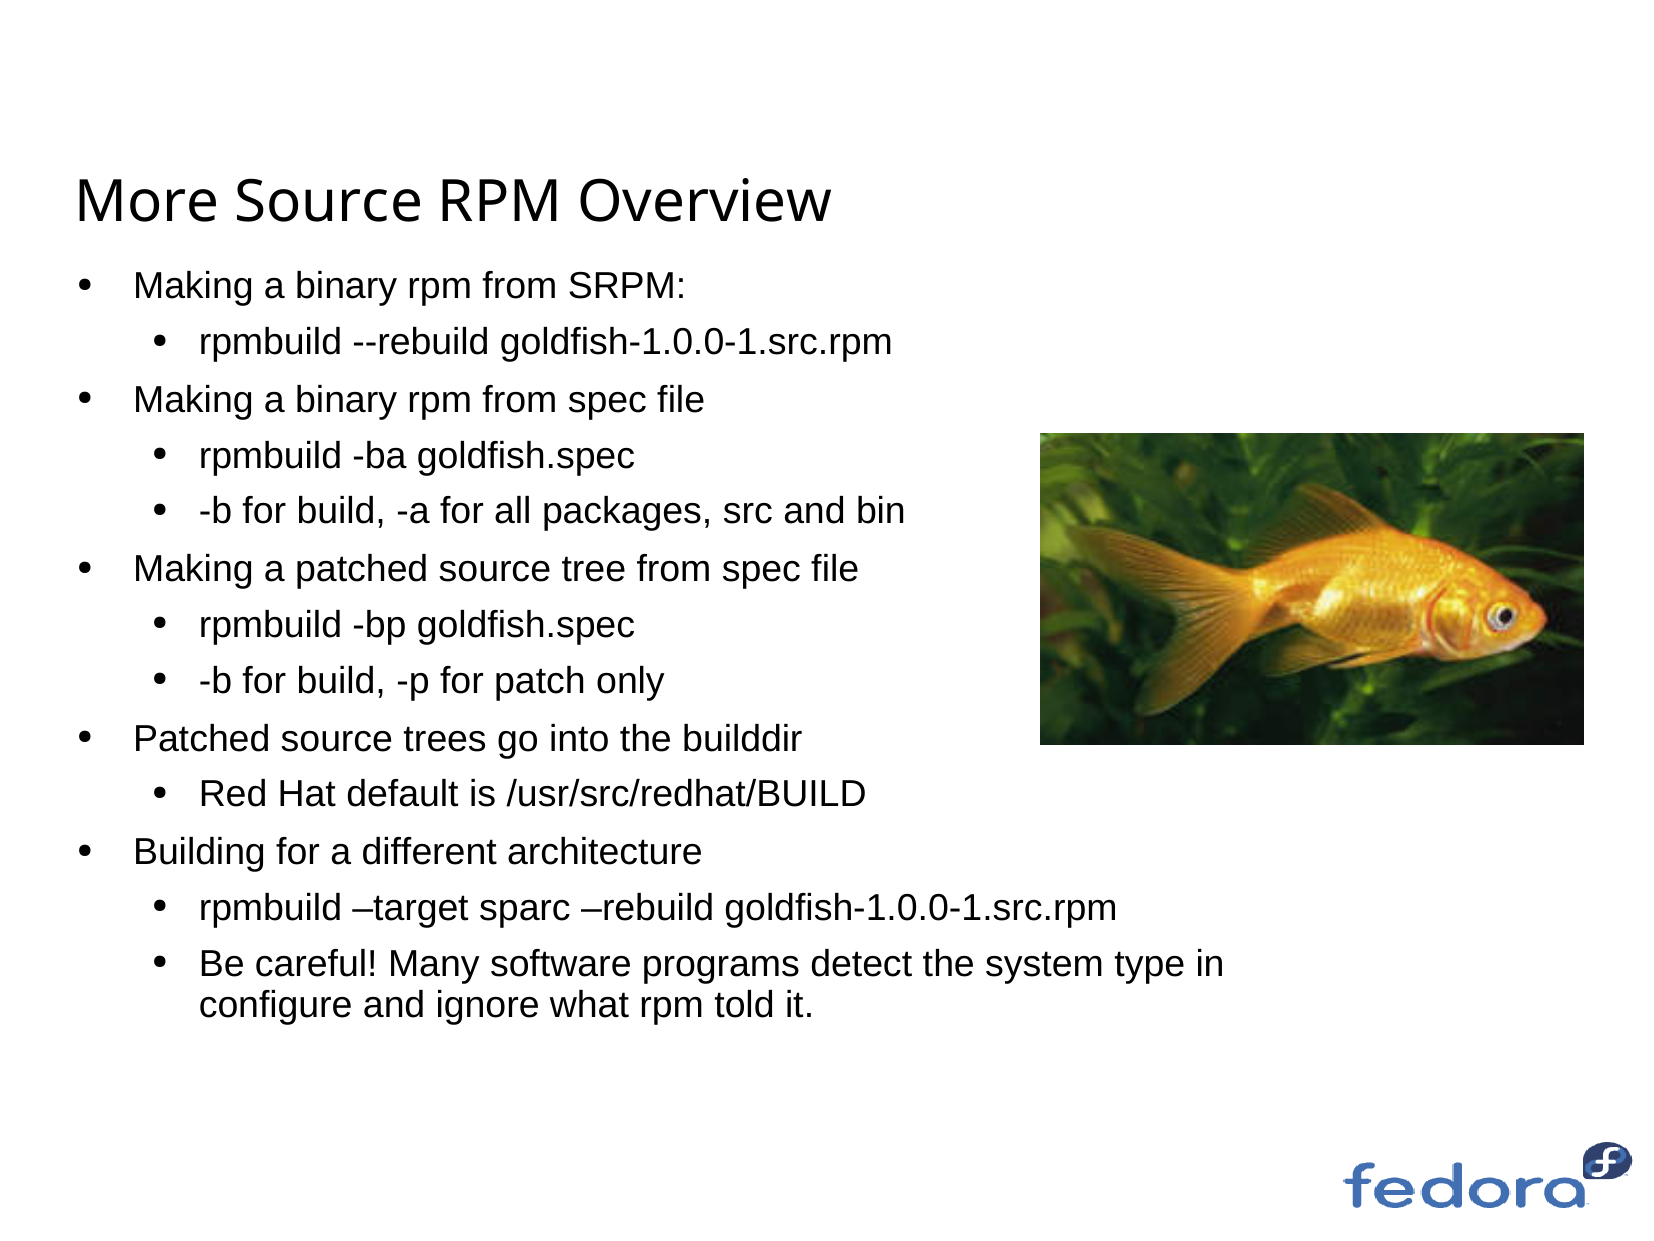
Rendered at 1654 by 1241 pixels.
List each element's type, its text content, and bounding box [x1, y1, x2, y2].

list Making a binary rpm from SRPM: rpmbuild --rebuild goldfish-1.0.0-1.src.rpm Making a binary rpm from spec file rpmbuild -ba goldfish.spec -b for build, -a for all packages, src and bin Making a patched source tree from spec file rpmbuild -bp goldfish.spec -b for build, -p for patch only Patched source trees go into the builddir Red Hat default is /usr/src/redhat/BUILD Building for a different architecture rpmbuild –target sparc –rebuild goldfish-1.0.0-1.src.rpm Be careful! Many software programs detect the system type in configure and ignore what rpm told it. [77, 264, 1271, 1174]
picture [1332, 1124, 1651, 1227]
picture [1040, 433, 1584, 745]
title More Source RPM Overview [74, 140, 1506, 259]
